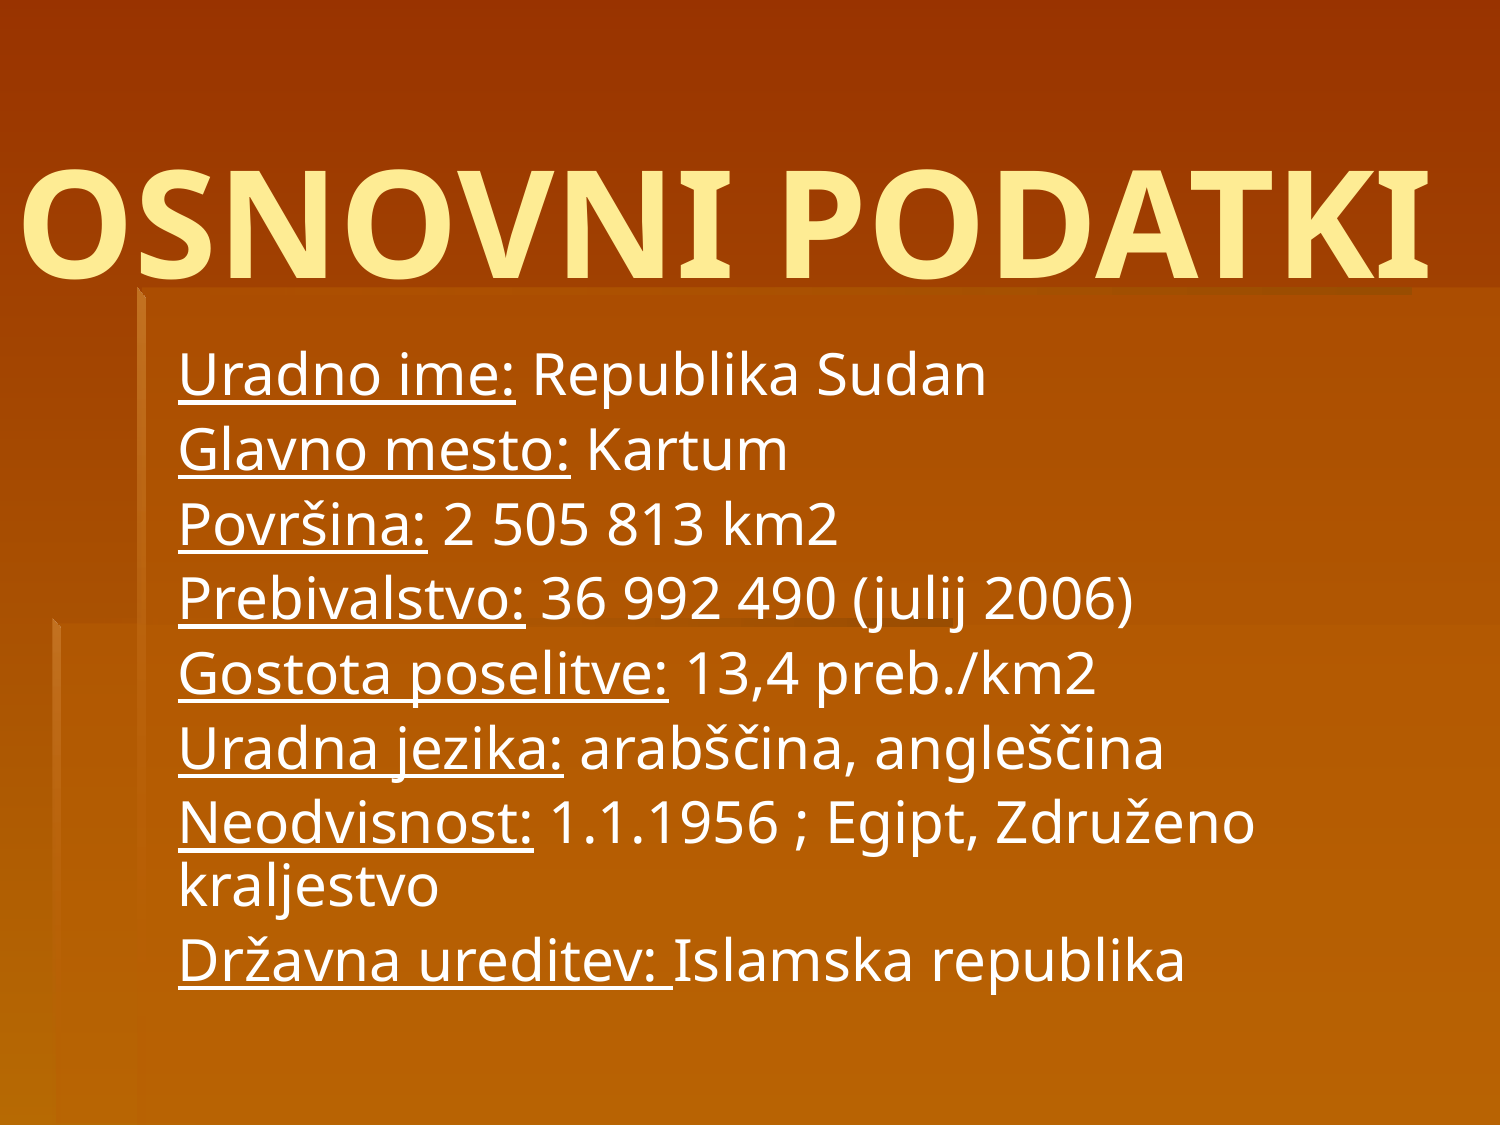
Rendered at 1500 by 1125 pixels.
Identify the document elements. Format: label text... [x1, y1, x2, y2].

title OSNOVNI PODATKI [0, 66, 1500, 409]
subtitle Uradno ime: Republika Sudan Glavno mesto: Kartum Površina: 2 505 813 km2 Prebivalstvo: 36 992 490 (julij 2006) Gostota poselitve: 13,4 preb./km2 Uradna jezika: arabščina, angleščina Neodvisnost: 1.1.1956 ; Egipt, Združeno kraljestvo Državna ureditev: Islamska republika [162, 338, 1500, 1047]
